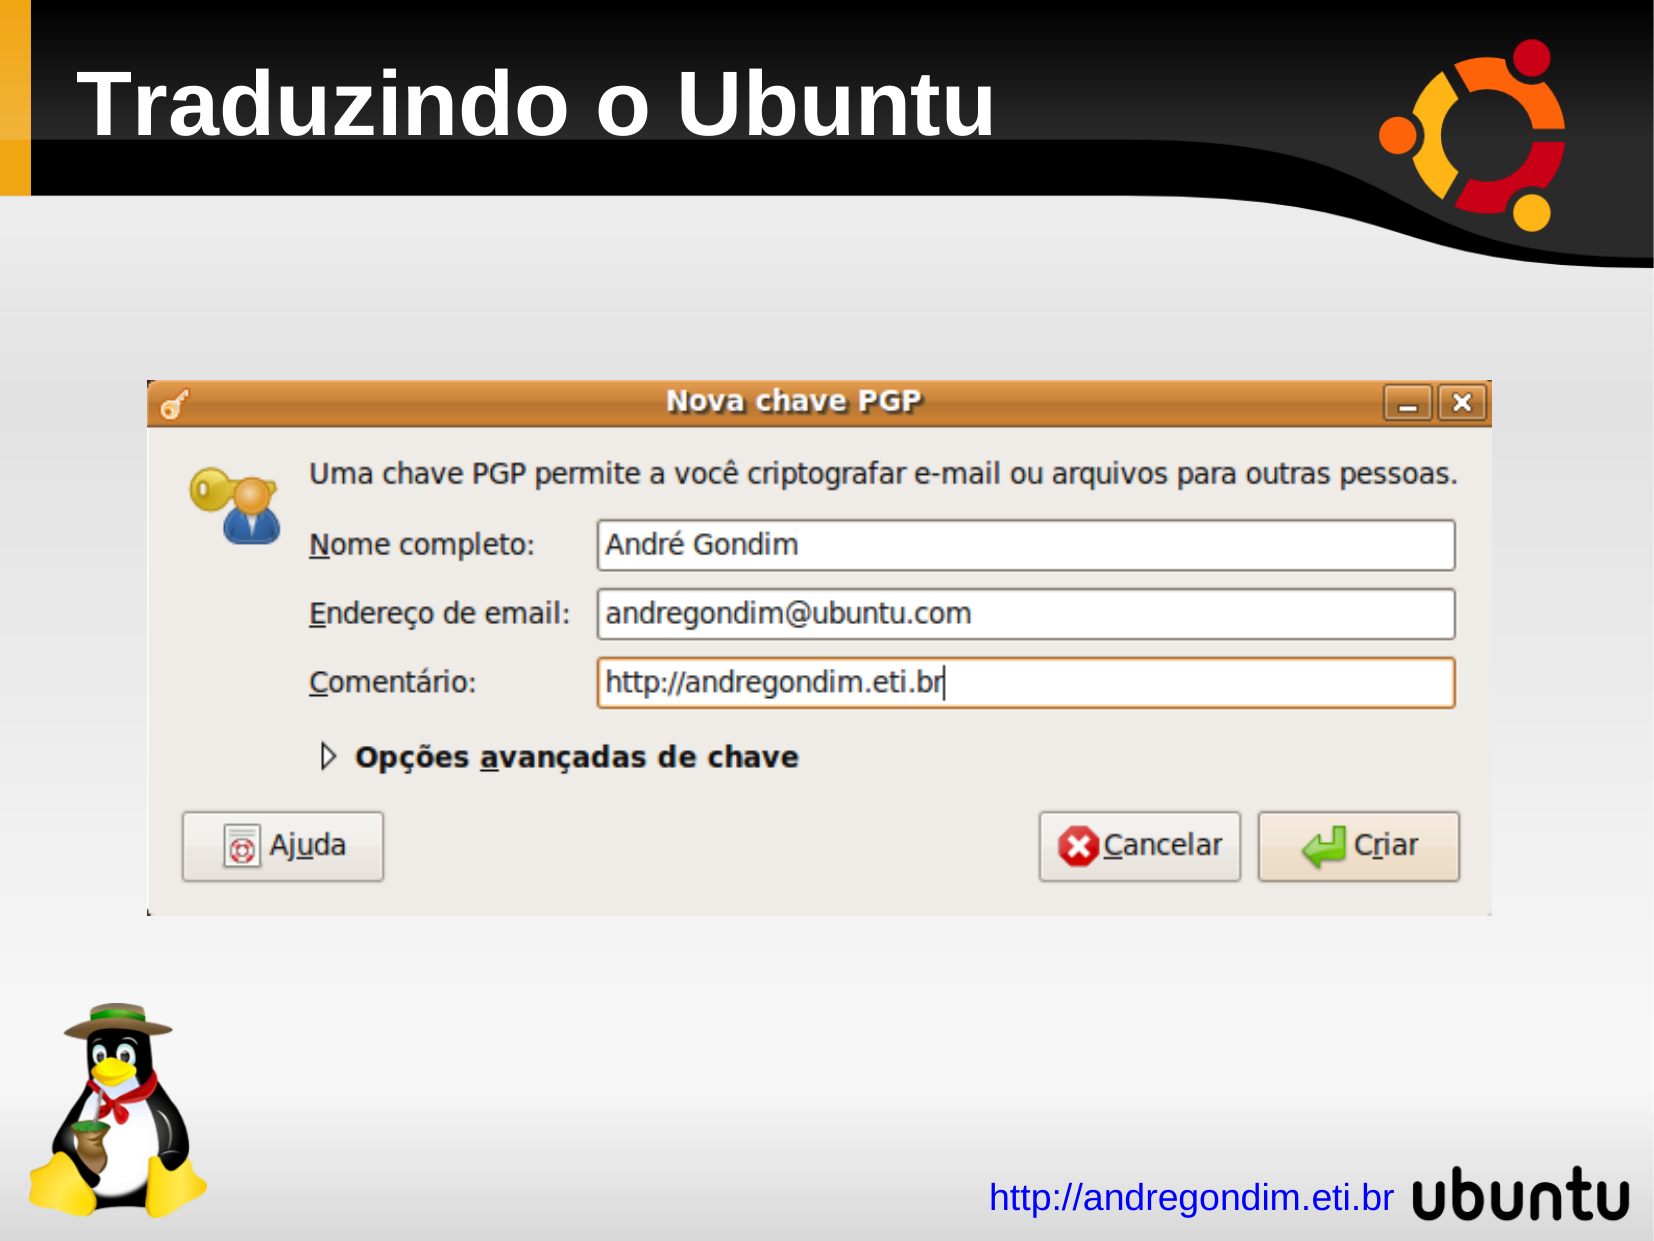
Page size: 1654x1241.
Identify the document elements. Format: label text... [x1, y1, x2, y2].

title Traduzindo o Ubuntu [76, 7, 1565, 200]
picture [0, 0, 1654, 1241]
